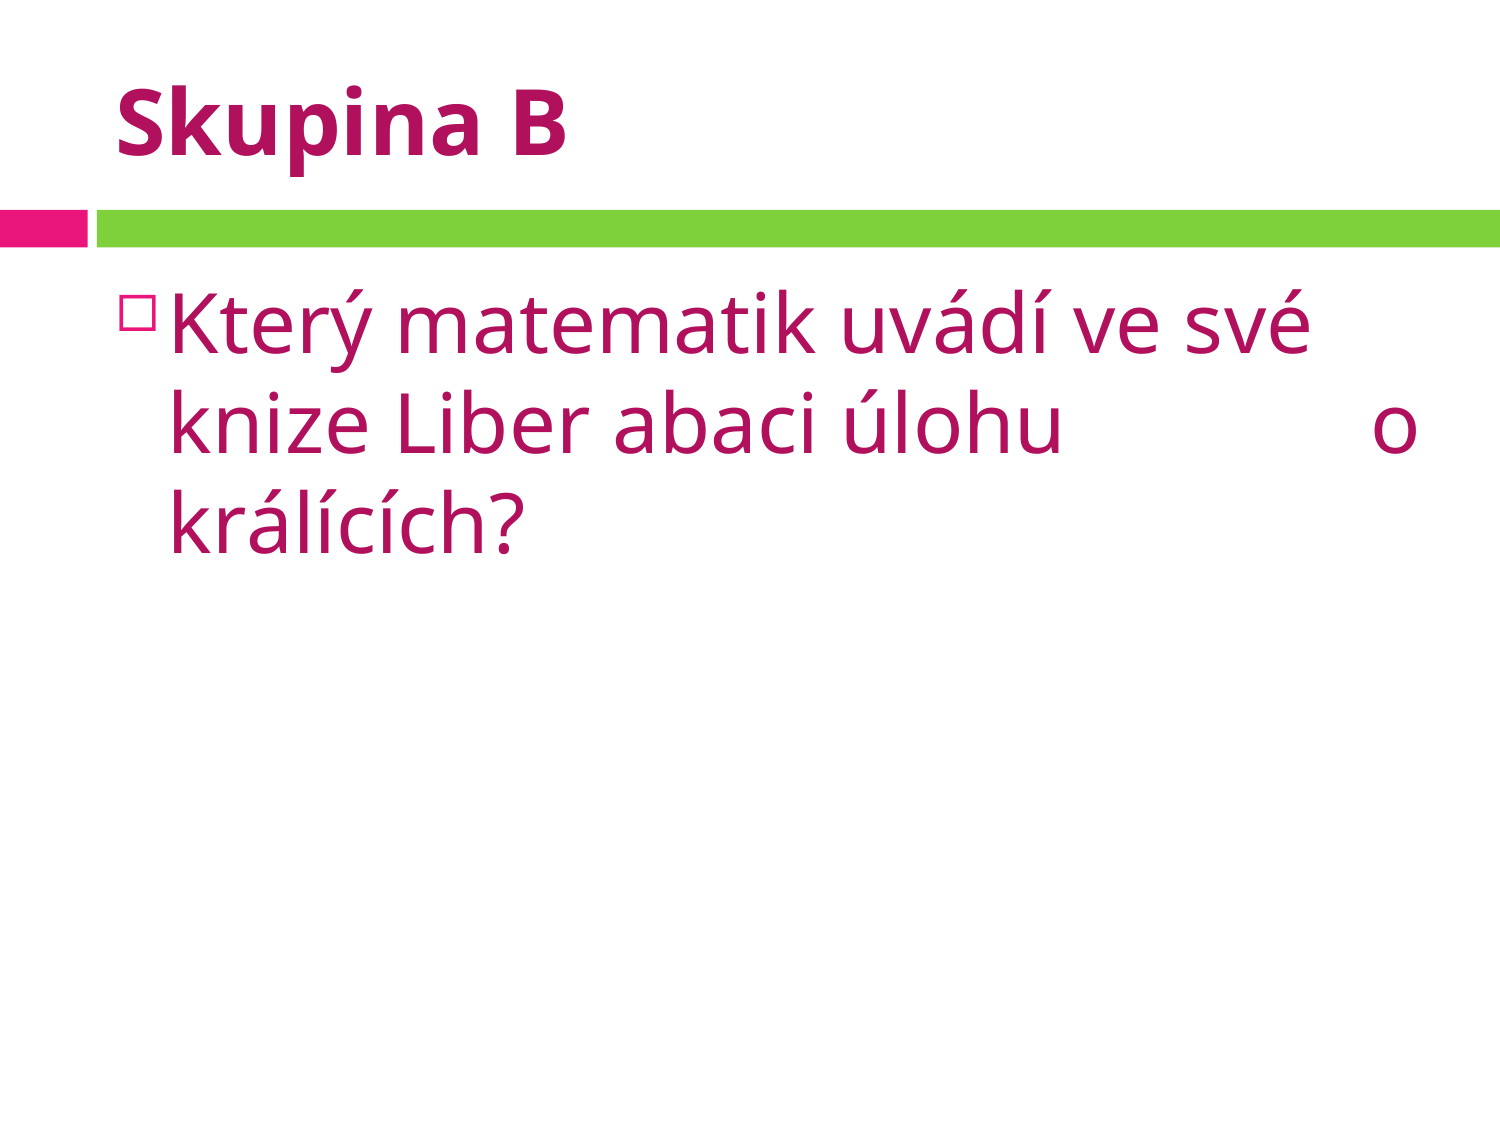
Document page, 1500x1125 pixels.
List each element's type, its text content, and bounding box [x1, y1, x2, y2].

title Skupina B [100, 37, 1438, 201]
list Který matematik uvádí ve své knize Liber abaci úlohu o králících? [100, 262, 1438, 1001]
